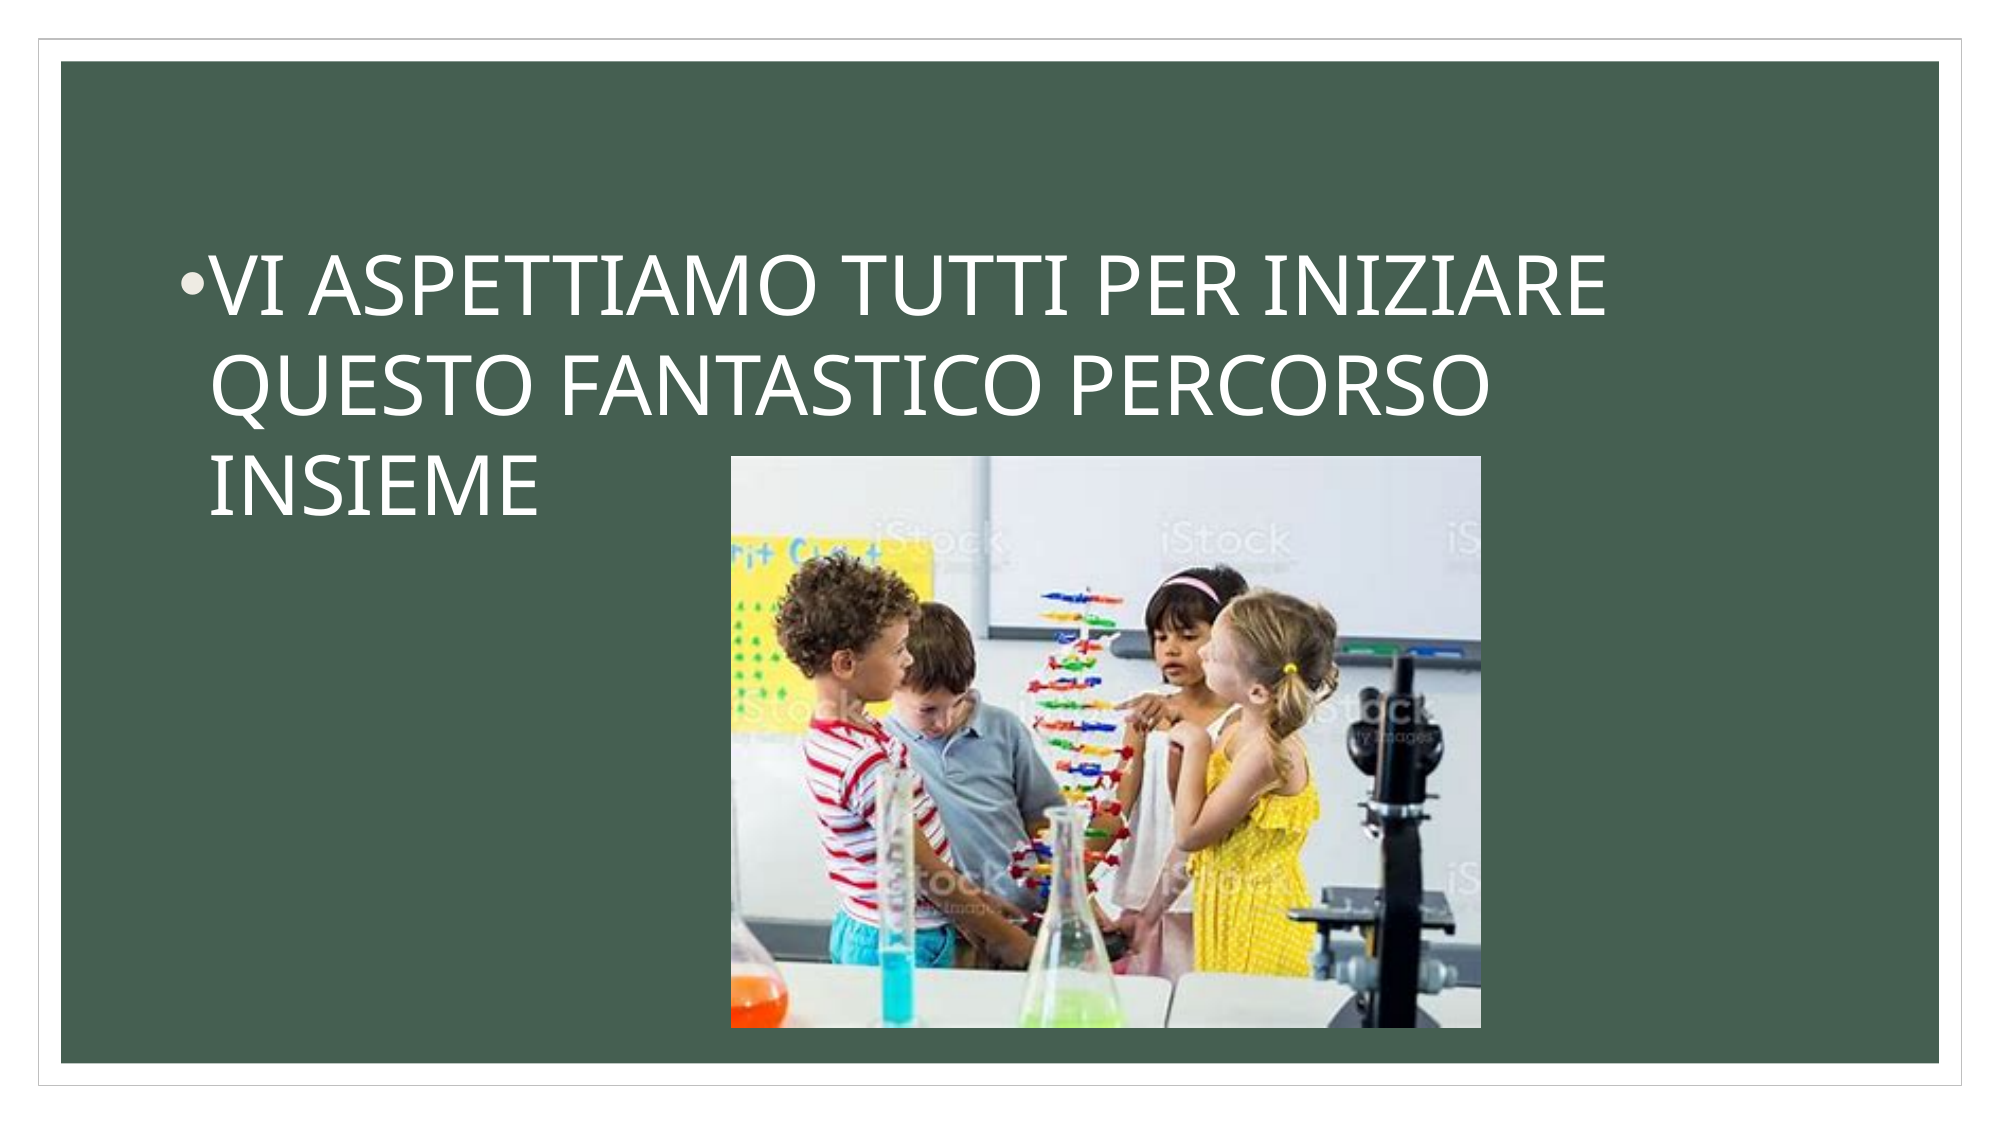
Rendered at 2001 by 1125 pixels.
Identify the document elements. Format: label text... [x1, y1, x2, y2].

picture [731, 456, 1481, 1028]
list VI ASPETTIAMO TUTTI PER INIZIARE QUESTO FANTASTICO PERCORSO INSIEME [163, 224, 1814, 870]
